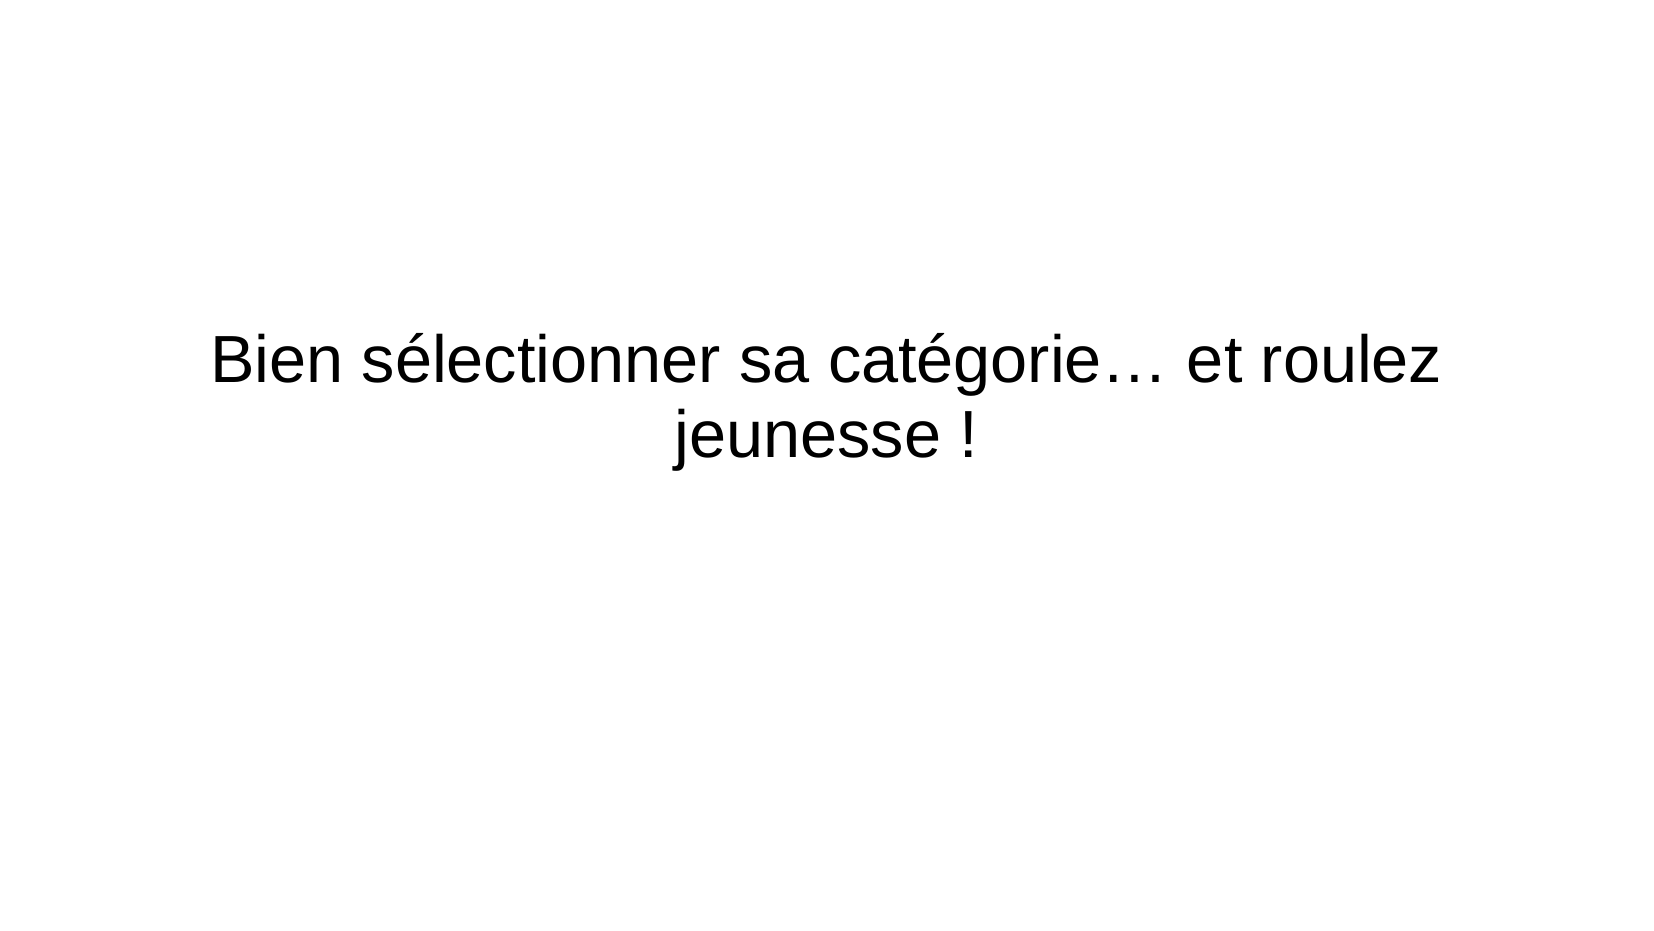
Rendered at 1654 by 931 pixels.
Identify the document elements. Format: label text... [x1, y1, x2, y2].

subtitle Bien sélectionner sa catégorie… et roulez jeunesse ! [82, 37, 1571, 757]
